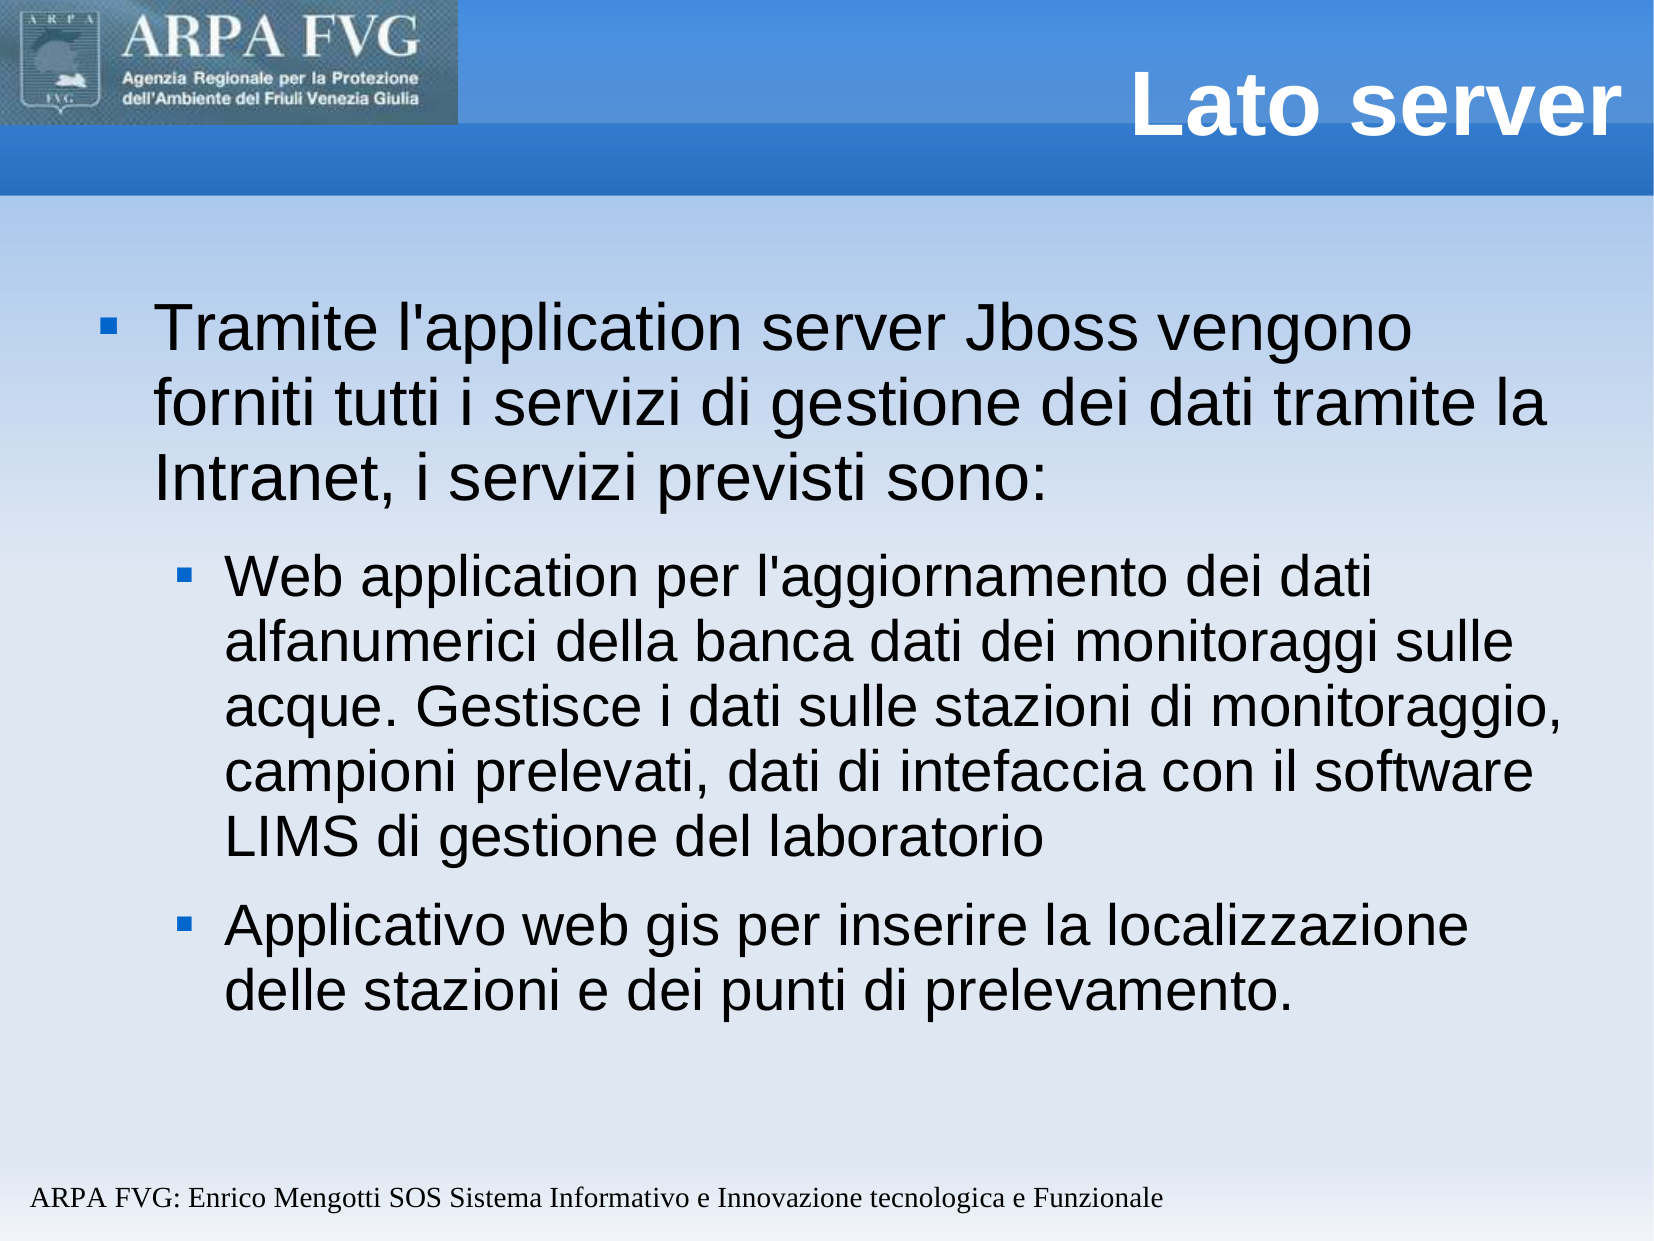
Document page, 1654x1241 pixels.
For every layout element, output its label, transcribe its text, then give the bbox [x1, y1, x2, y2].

picture [0, 0, 1654, 1241]
list Tramite l'application server Jboss vengono forniti tutti i servizi di gestione dei dati tramite la Intranet, i servizi previsti sono: Web application per l'aggiornamento dei dati alfanumerici della banca dati dei monitoraggi sulle acque. Gestisce i dati sulle stazioni di monitoraggio, campioni prelevati, dati di intefaccia con il software LIMS di gestione del laboratorio Applicativo web gis per inserire la localizzazione delle stazioni e dei punti di prelevamento. [82, 290, 1571, 1109]
title Lato server [472, 0, 1625, 207]
